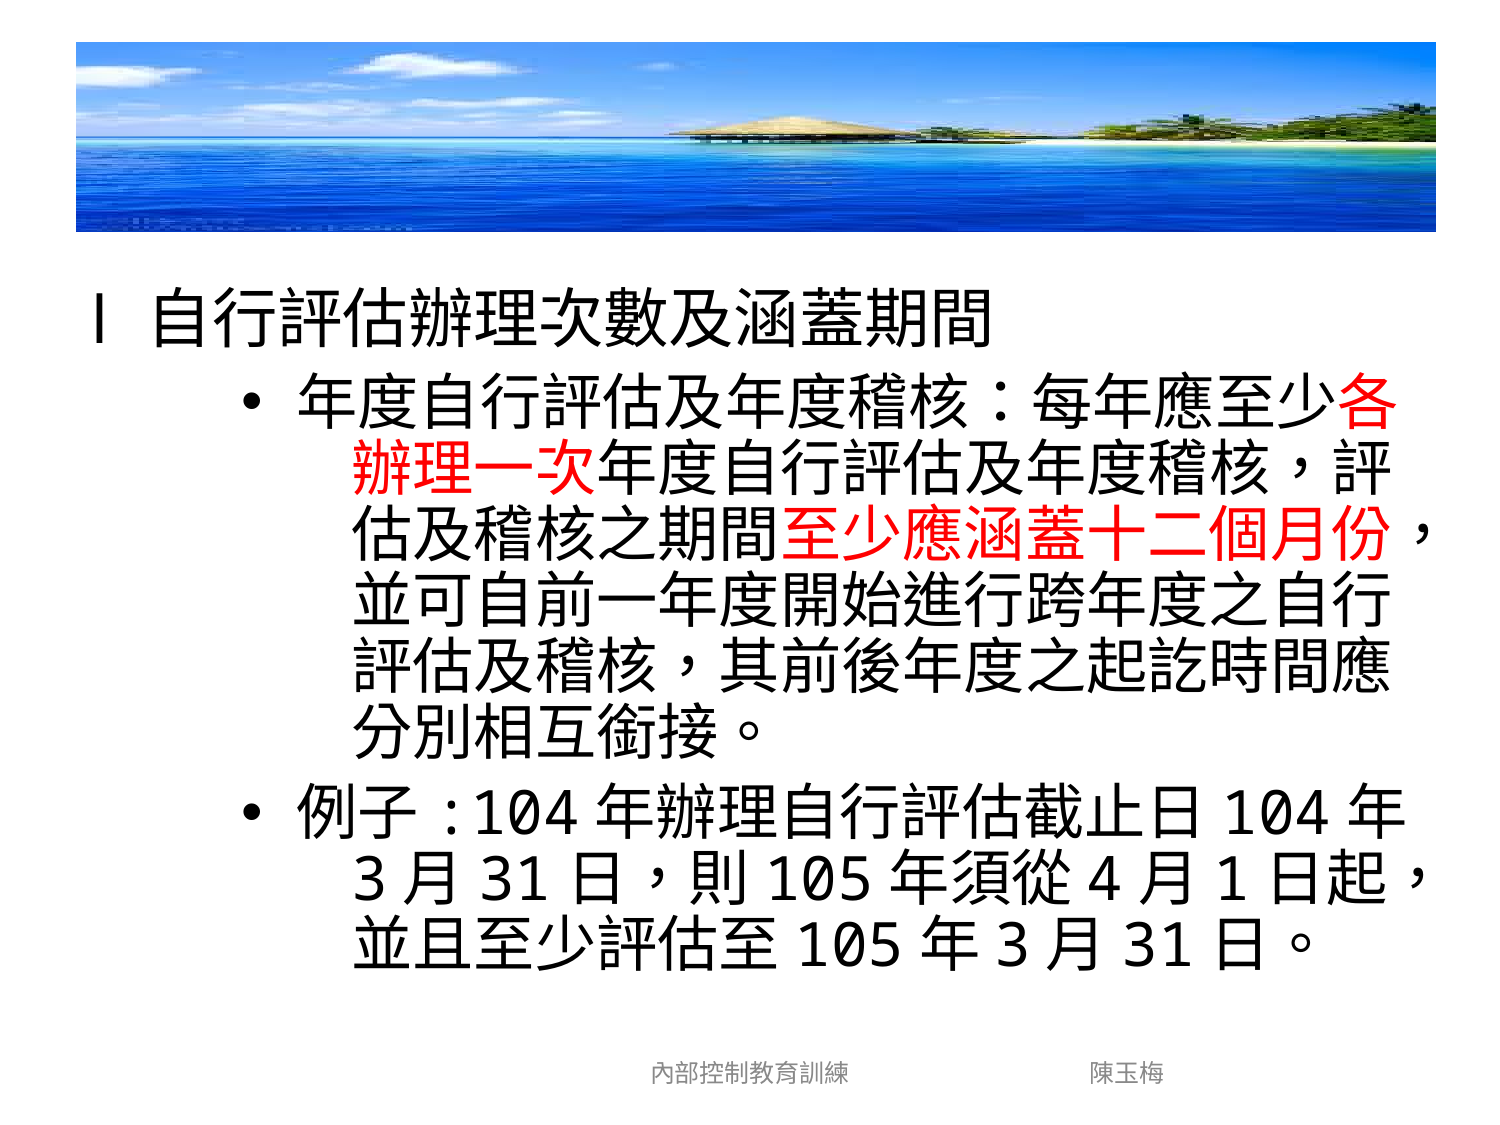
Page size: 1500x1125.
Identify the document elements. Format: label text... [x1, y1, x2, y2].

text_box 陳玉梅 [1074, 1042, 1426, 1103]
text_box 內部控制教育訓練 [512, 1042, 988, 1103]
list 自行評估辦理次數及涵蓋期間 年度自行評估及年度稽核：每年應至少各辦理一次年度自行評估及年度稽核，評估及稽核之期間至少應涵蓋十二個月份，並可自前一年度開始進行跨年度之自行評估及稽核，其前後年度之起訖時間應分別相互銜接。 例子:104年辦理自行評估截止日104年3月31日，則105年須從4月1日起，並且至少評估至105年3月31日。 [76, 278, 1436, 1000]
